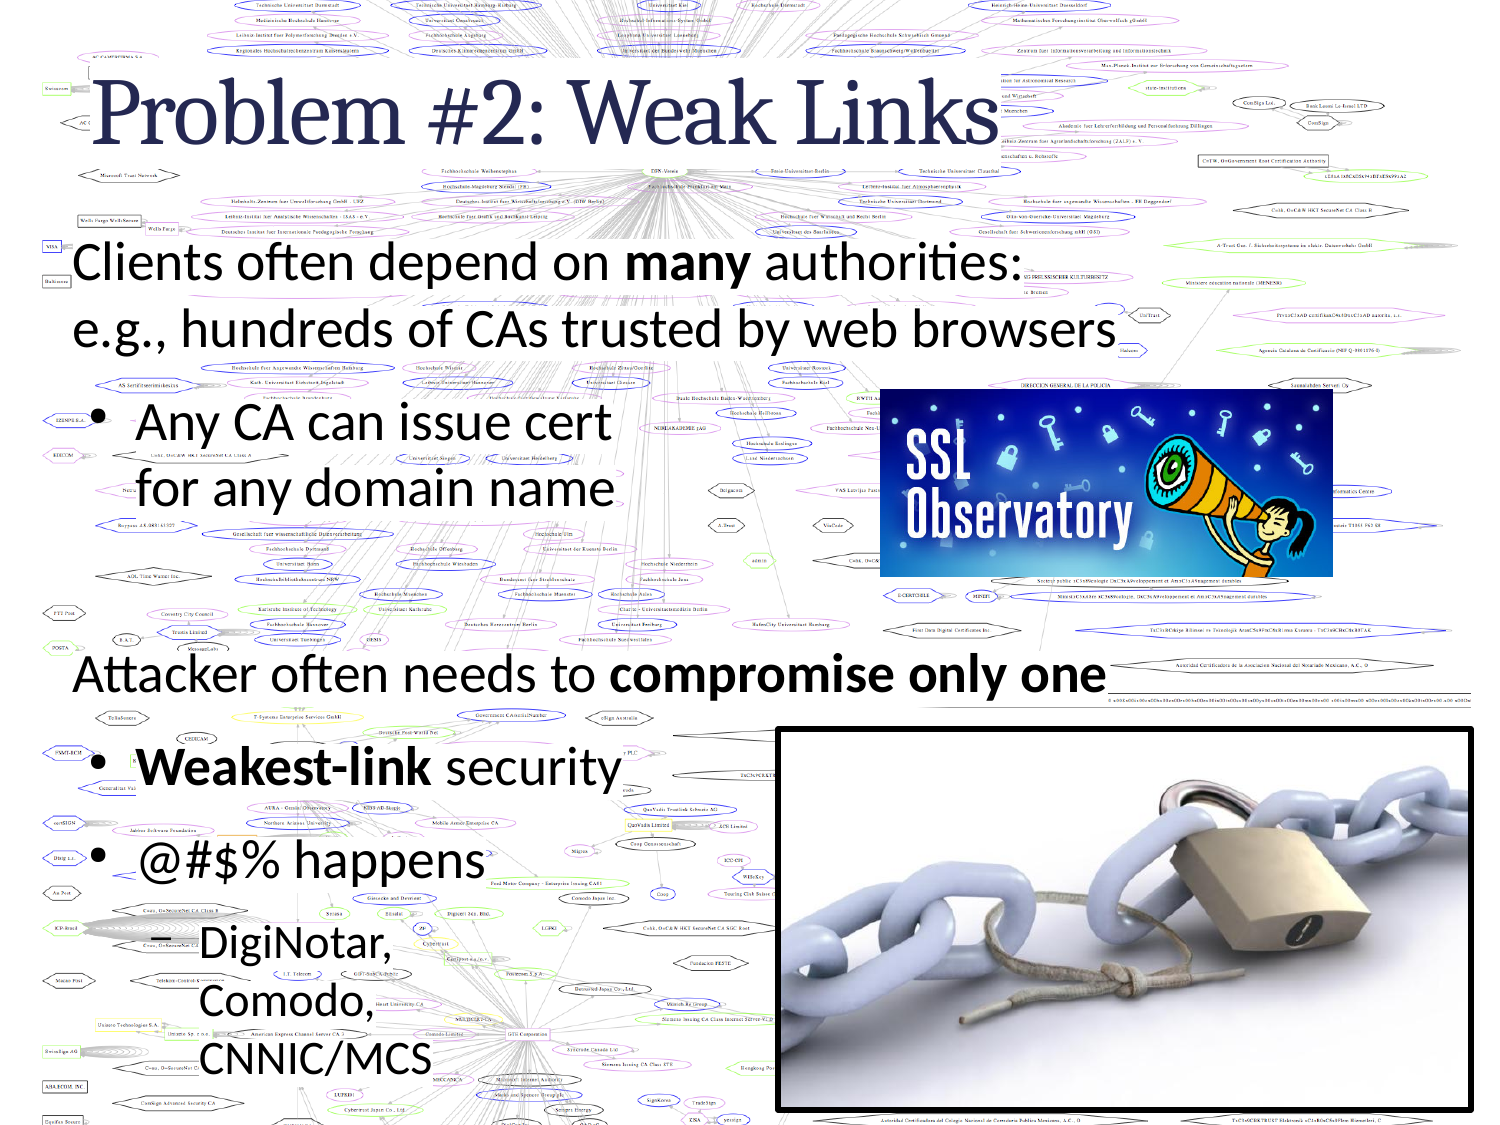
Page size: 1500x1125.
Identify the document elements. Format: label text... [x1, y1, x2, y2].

title Problem #2: Weak Links [75, 12, 1441, 200]
picture [0, 0, 1471, 1125]
picture [781, 732, 1468, 1107]
list Clients often depend on many authorities: e.g., hundreds of CAs trusted by web browsers Any CA can issue cert for any domain name Attacker often needs to compromise only one Weakest-link security @#$% happens DigiNotar, Comodo, CNNIC/MCS [72, 224, 1321, 1088]
